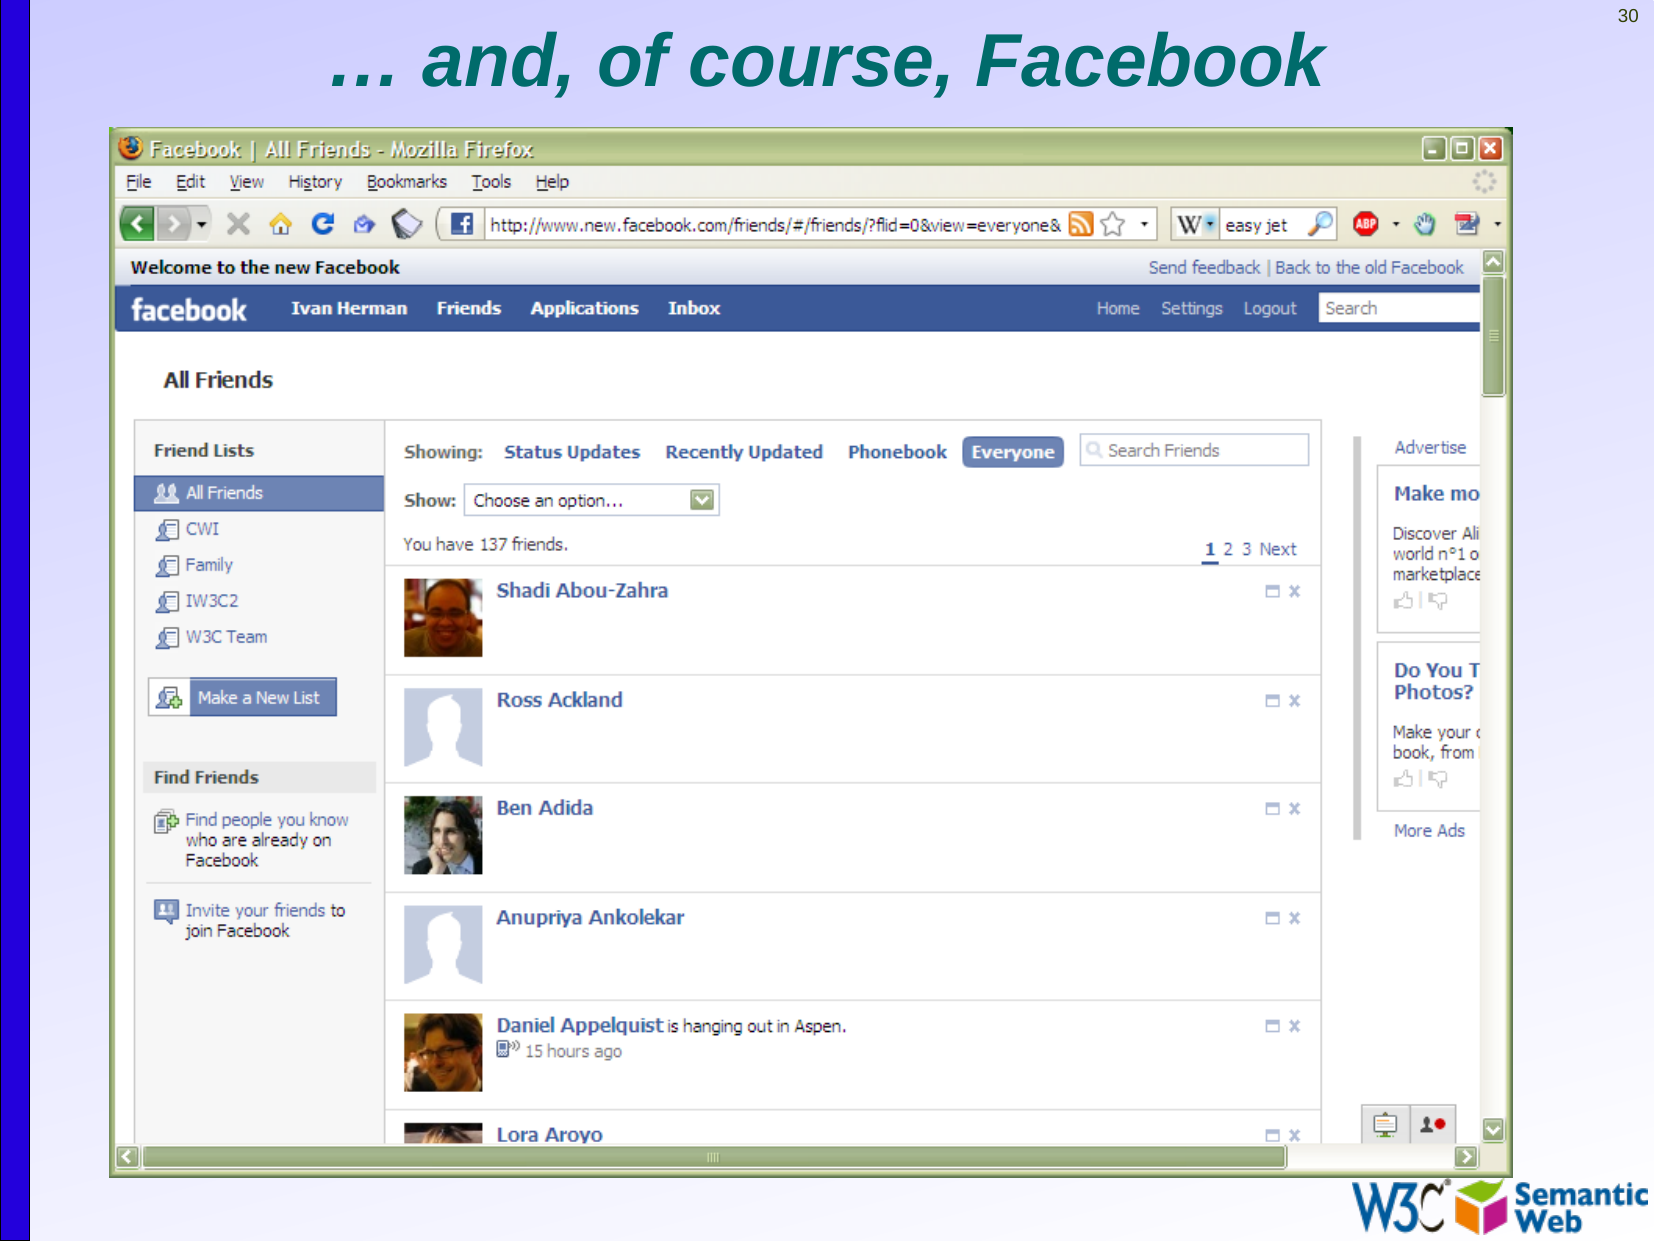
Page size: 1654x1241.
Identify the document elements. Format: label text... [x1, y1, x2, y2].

picture [109, 127, 1648, 1235]
title … and, of course, Facebook [0, 0, 1654, 119]
